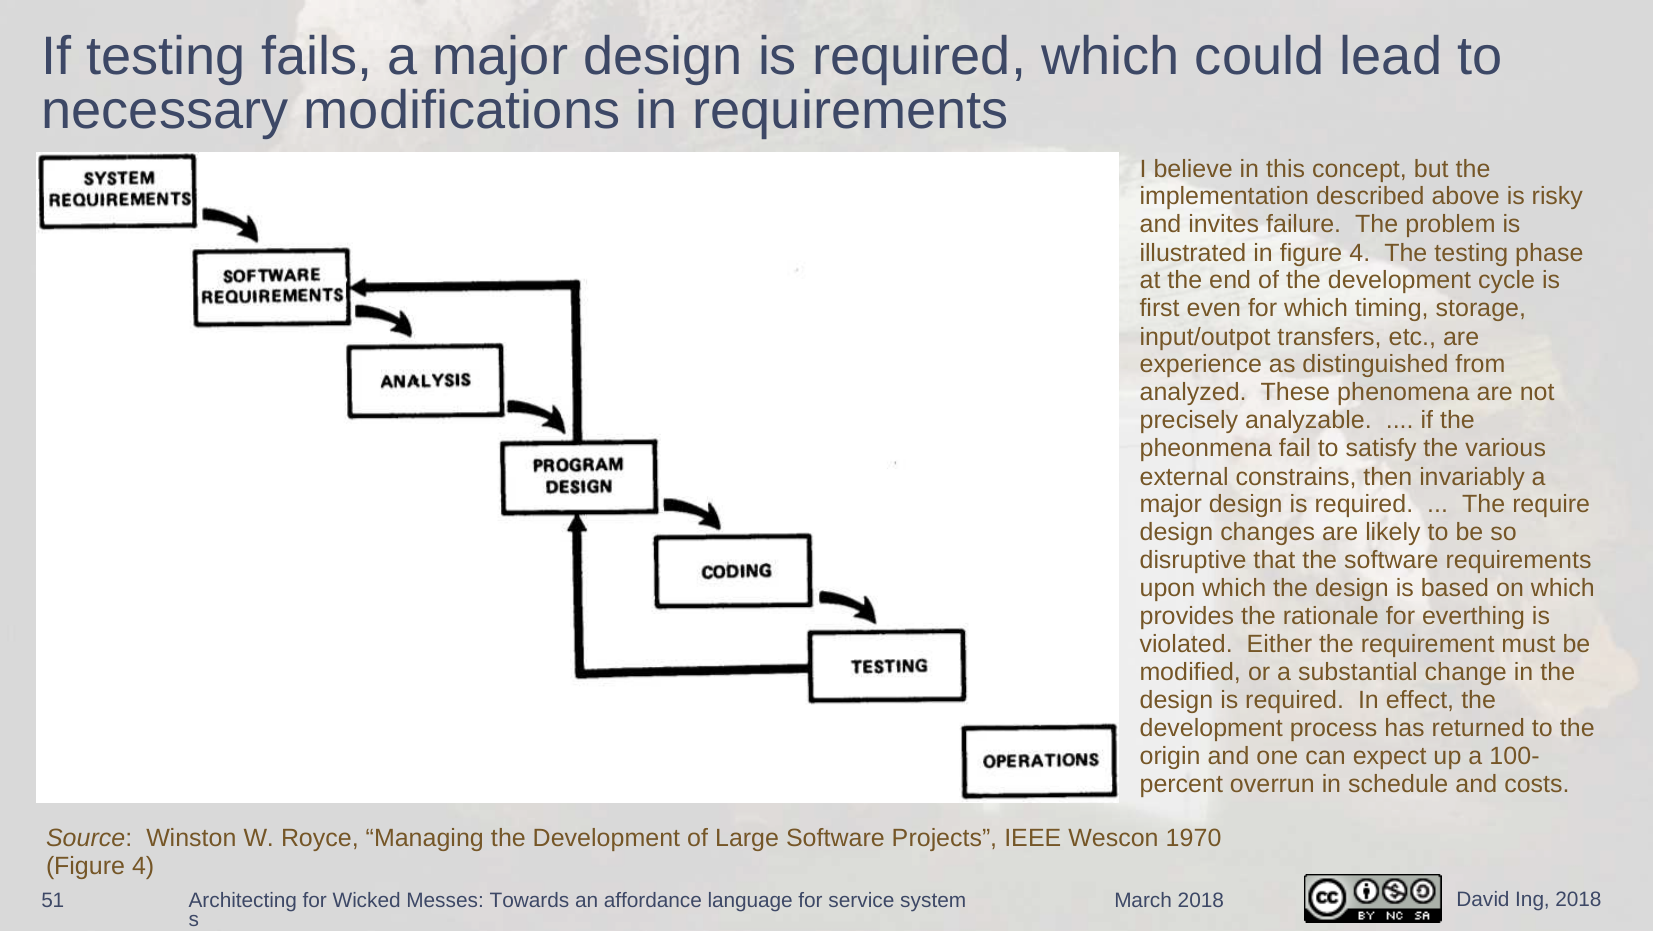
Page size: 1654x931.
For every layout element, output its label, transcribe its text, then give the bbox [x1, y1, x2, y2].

text_box Source: Winston W. Royce, “Managing the Development of Large Software Projects”, IEEE Wescon 1970 (Figure 4) [31, 816, 1258, 888]
picture [1304, 874, 1442, 923]
text_box I believe in this concept, but the implementation described above is risky and invites failure. The problem is illustrated in figure 4. The testing phase at the end of the development cycle is first even for which timing, storage, input/outpot transfers, etc., are experience as distinguished from analyzed. These phenomena are not precisely analyzable. .... if the pheonmena fail to satisfy the various external constrains, then invariably a major design is required. ... The require design changes are likely to be so disruptive that the software requirements upon which the design is based on which provides the rationale for everthing is violated. Either the requirement must be modified, or a substantial change in the design is required. In effect, the development process has returned to the origin and one can expect up a 100-percent overrun in schedule and costs. [1124, 146, 1621, 834]
picture [36, 152, 1119, 803]
title If testing fails, a major design is required, which could lead to necessary modifications in requirements [41, 30, 1613, 140]
text_box Solving for the optimal Problem solution involves analysis, research employing quantitative methods seeking optimal outcomes. Unfortunately, as conditions change, problems frequently do not remain solved or resolved but reappear, and usually in more complex forms. Furthermore, every solution and resolution generates new problems, ones that tend to be more complex than the ones solved or resolved. [0, 0, 1653, 931]
